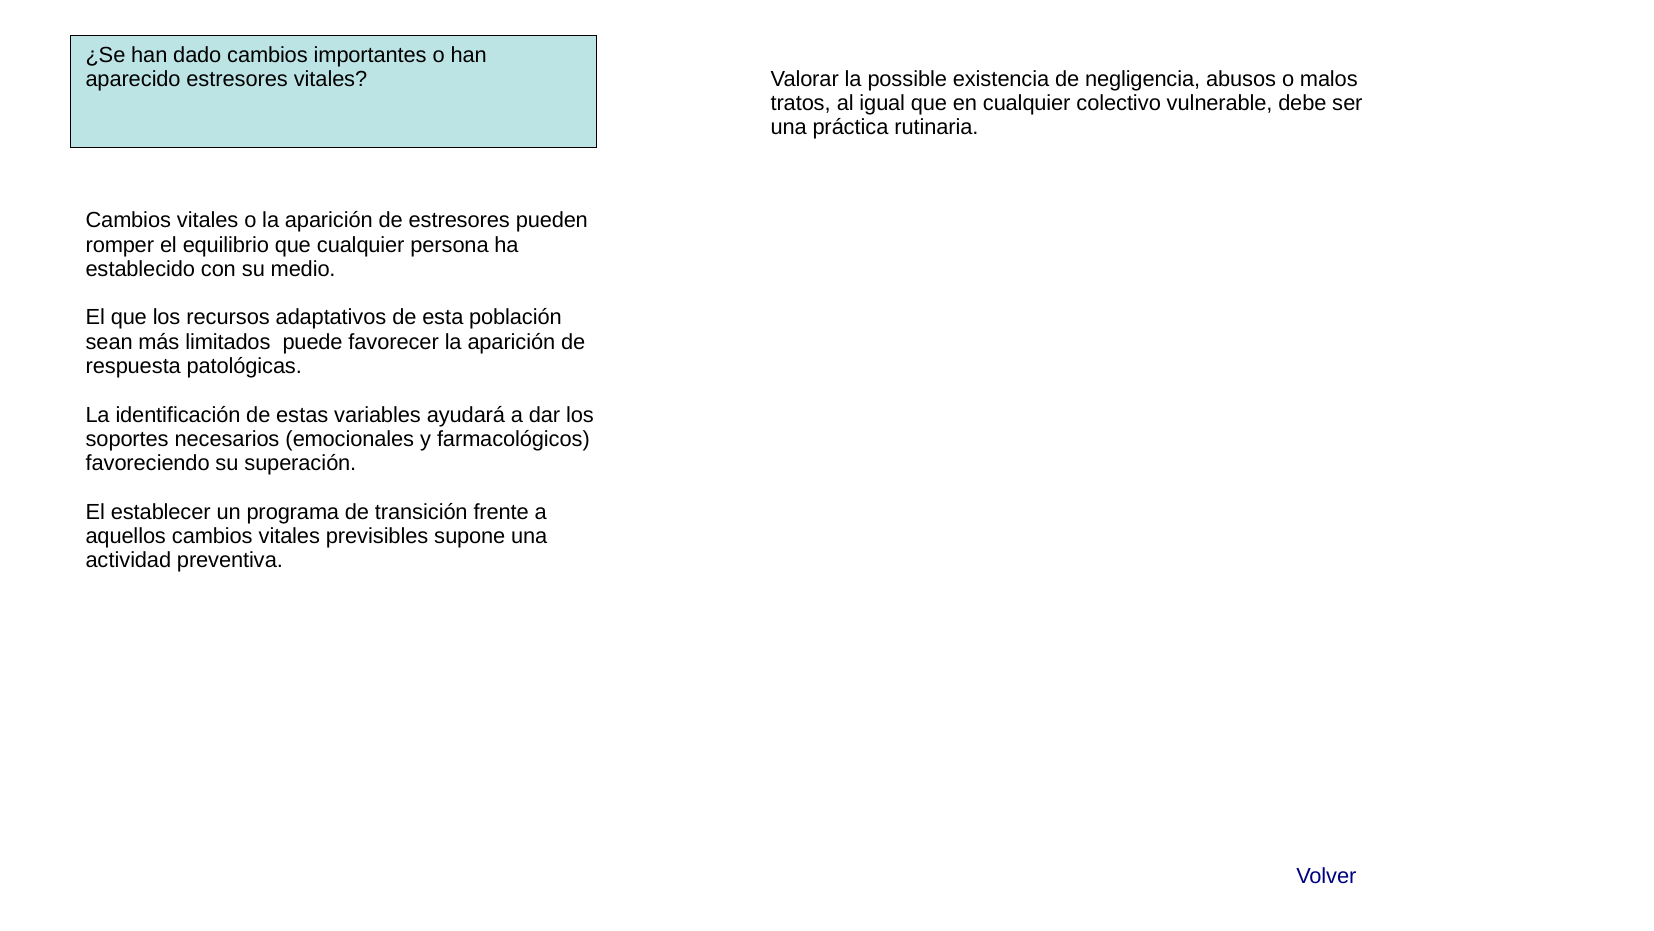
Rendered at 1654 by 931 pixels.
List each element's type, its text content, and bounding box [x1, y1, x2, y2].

text_box Volver [1281, 856, 1459, 896]
text_box Cambios vitales o la aparición de estresores pueden romper el equilibrio que cualquier persona ha establecido con su medio. El que los recursos adaptativos de esta población sean más limitados puede favorecer la aparición de respuesta patológicas. La identificación de estas variables ayudará a dar los soportes necesarios (emocionales y farmacológicos) favoreciendo su superación. El establecer un programa de transición frente a aquellos cambios vitales previsibles supone una actividad preventiva. [70, 200, 626, 580]
text_box ¿Se han dado cambios importantes o han aparecido estresores vitales? [70, 35, 597, 148]
text_box Valorar la possible existencia de negligencia, abusos o malos tratos, al igual que en cualquier colectivo vulnerable, debe ser una práctica rutinaria. [755, 59, 1382, 147]
